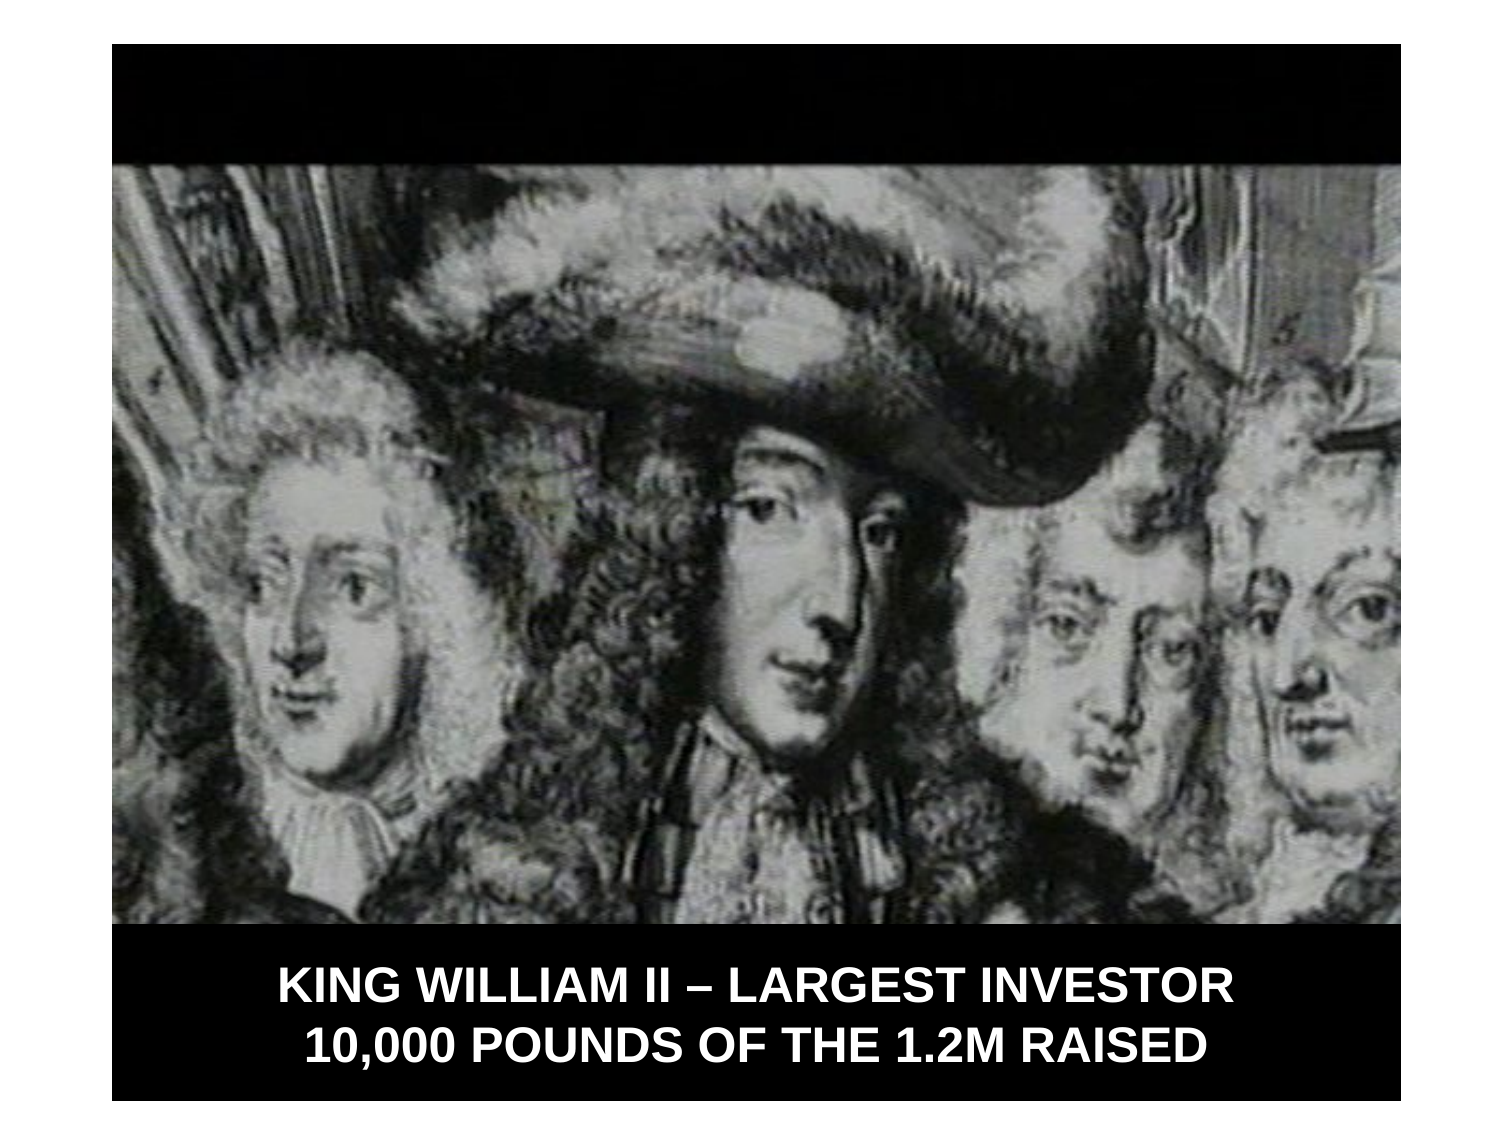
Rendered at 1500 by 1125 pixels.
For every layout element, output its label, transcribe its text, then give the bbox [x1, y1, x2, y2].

text_box KING WILLIAM II – LARGEST INVESTOR 10,000 POUNDS OF THE 1.2M RAISED [112, 924, 1401, 1101]
picture [112, 44, 1401, 924]
